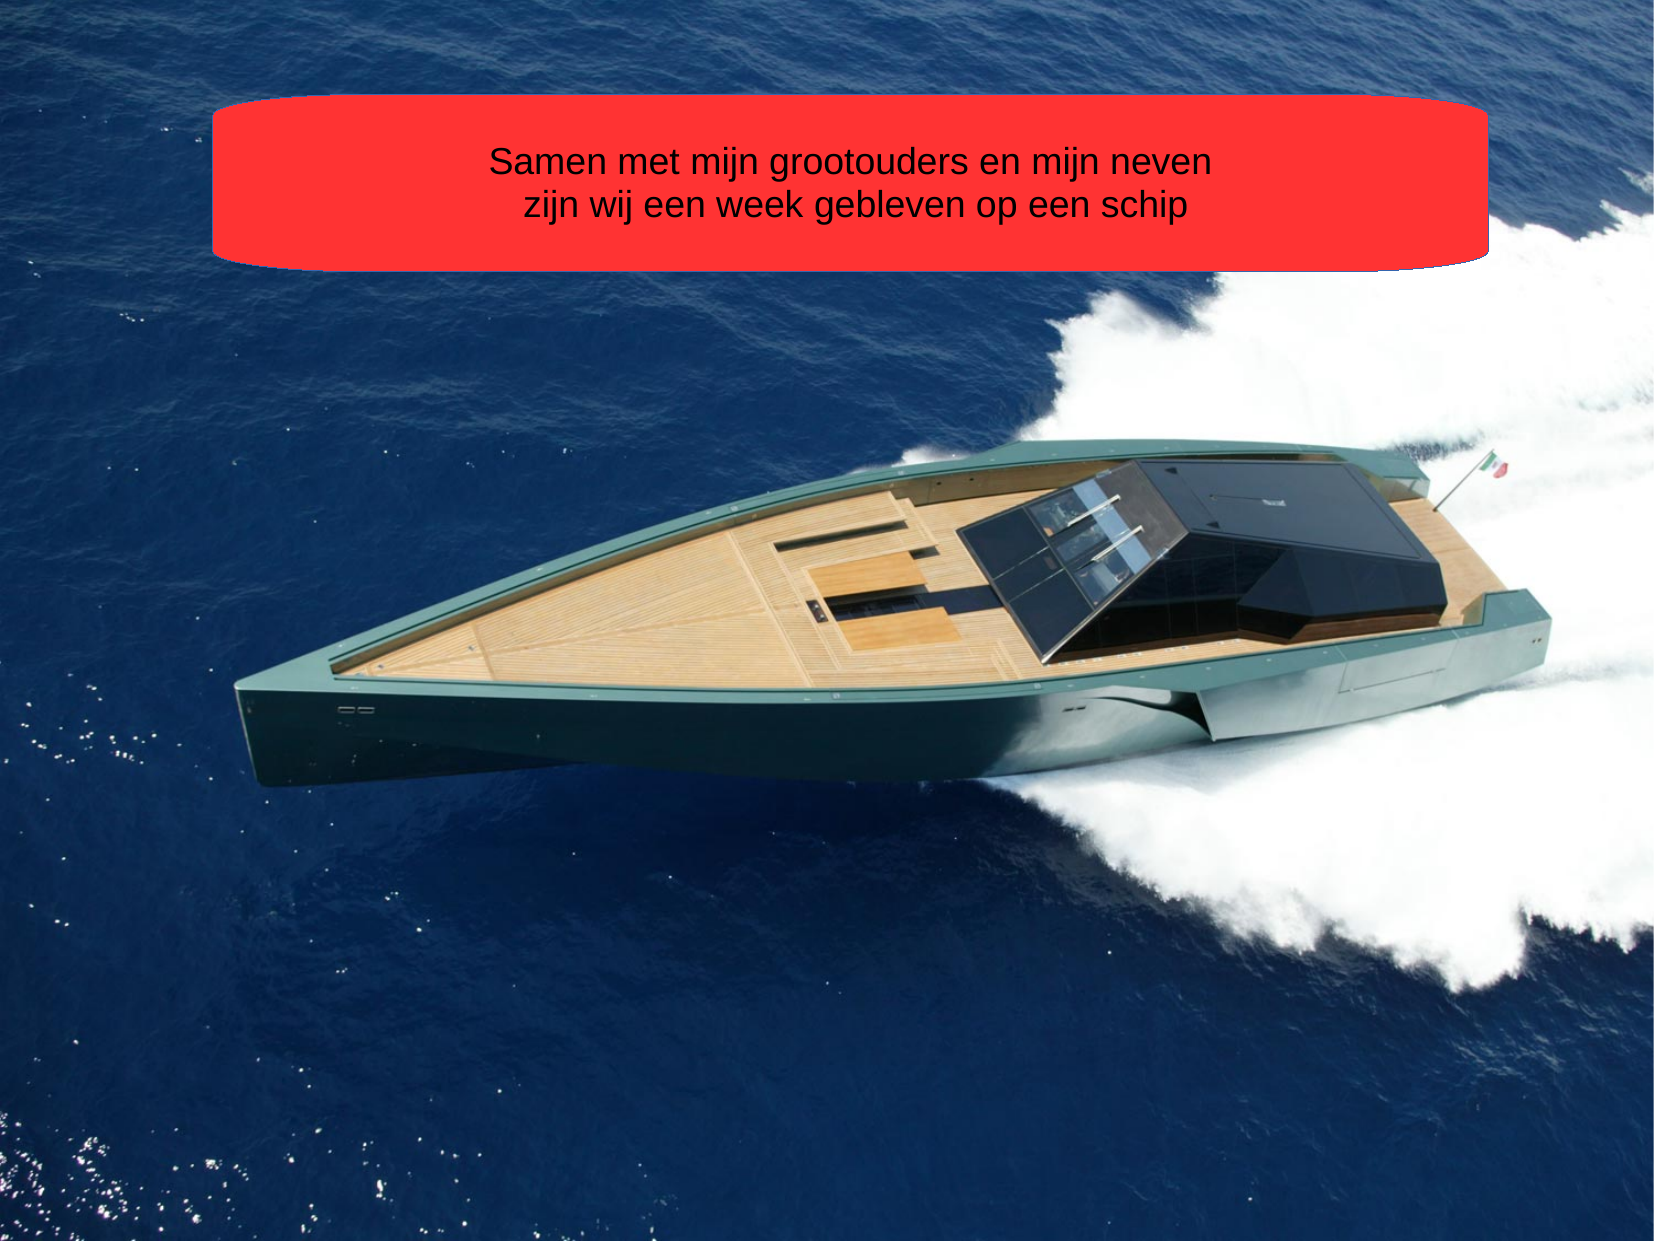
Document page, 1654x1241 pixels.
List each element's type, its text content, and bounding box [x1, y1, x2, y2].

text_box Samen met mijn grootouders en mijn neven zijn wij een week gebleven op een schip [212, 94, 1489, 272]
picture [0, 0, 1654, 1241]
